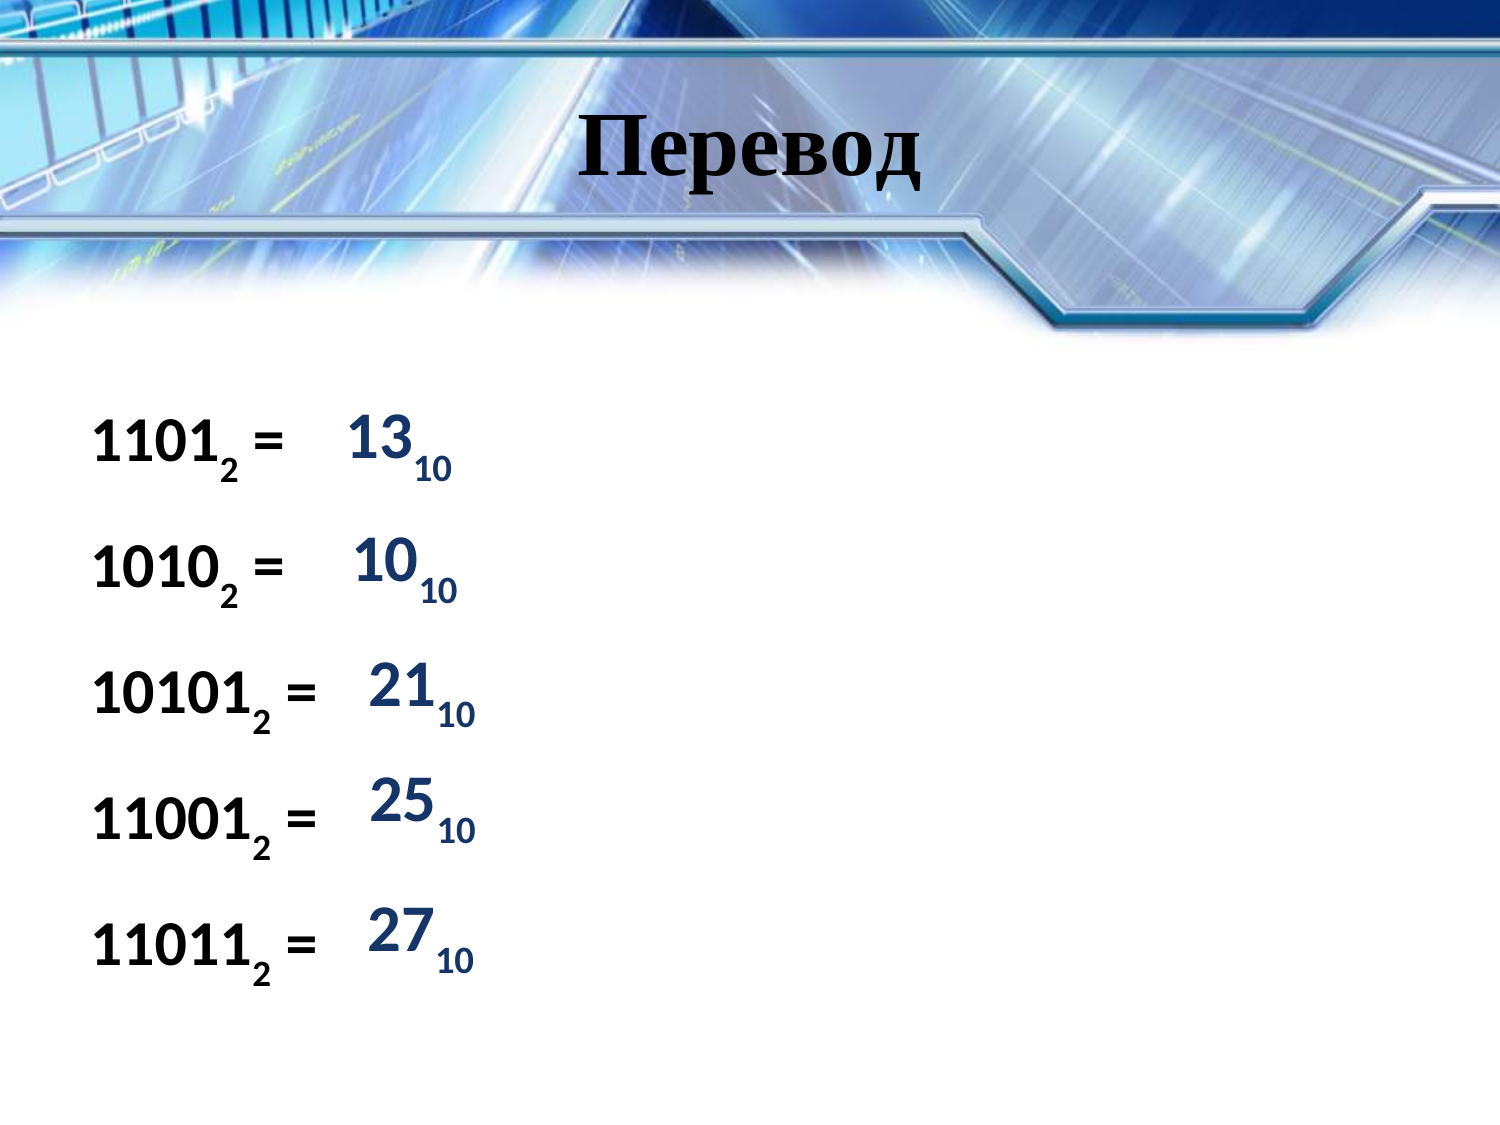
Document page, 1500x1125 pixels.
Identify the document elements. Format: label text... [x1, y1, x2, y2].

text_box 2510 [354, 747, 510, 863]
picture [0, 0, 1500, 1125]
text_box 2710 [352, 877, 497, 993]
title Перевод [75, 45, 1426, 233]
list 11012 = 10102 = 101012 = 110012 = 110112 = [75, 389, 449, 1005]
text_box 1310 [330, 384, 473, 497]
text_box 2110 [354, 631, 497, 747]
text_box 1010 [336, 507, 491, 620]
